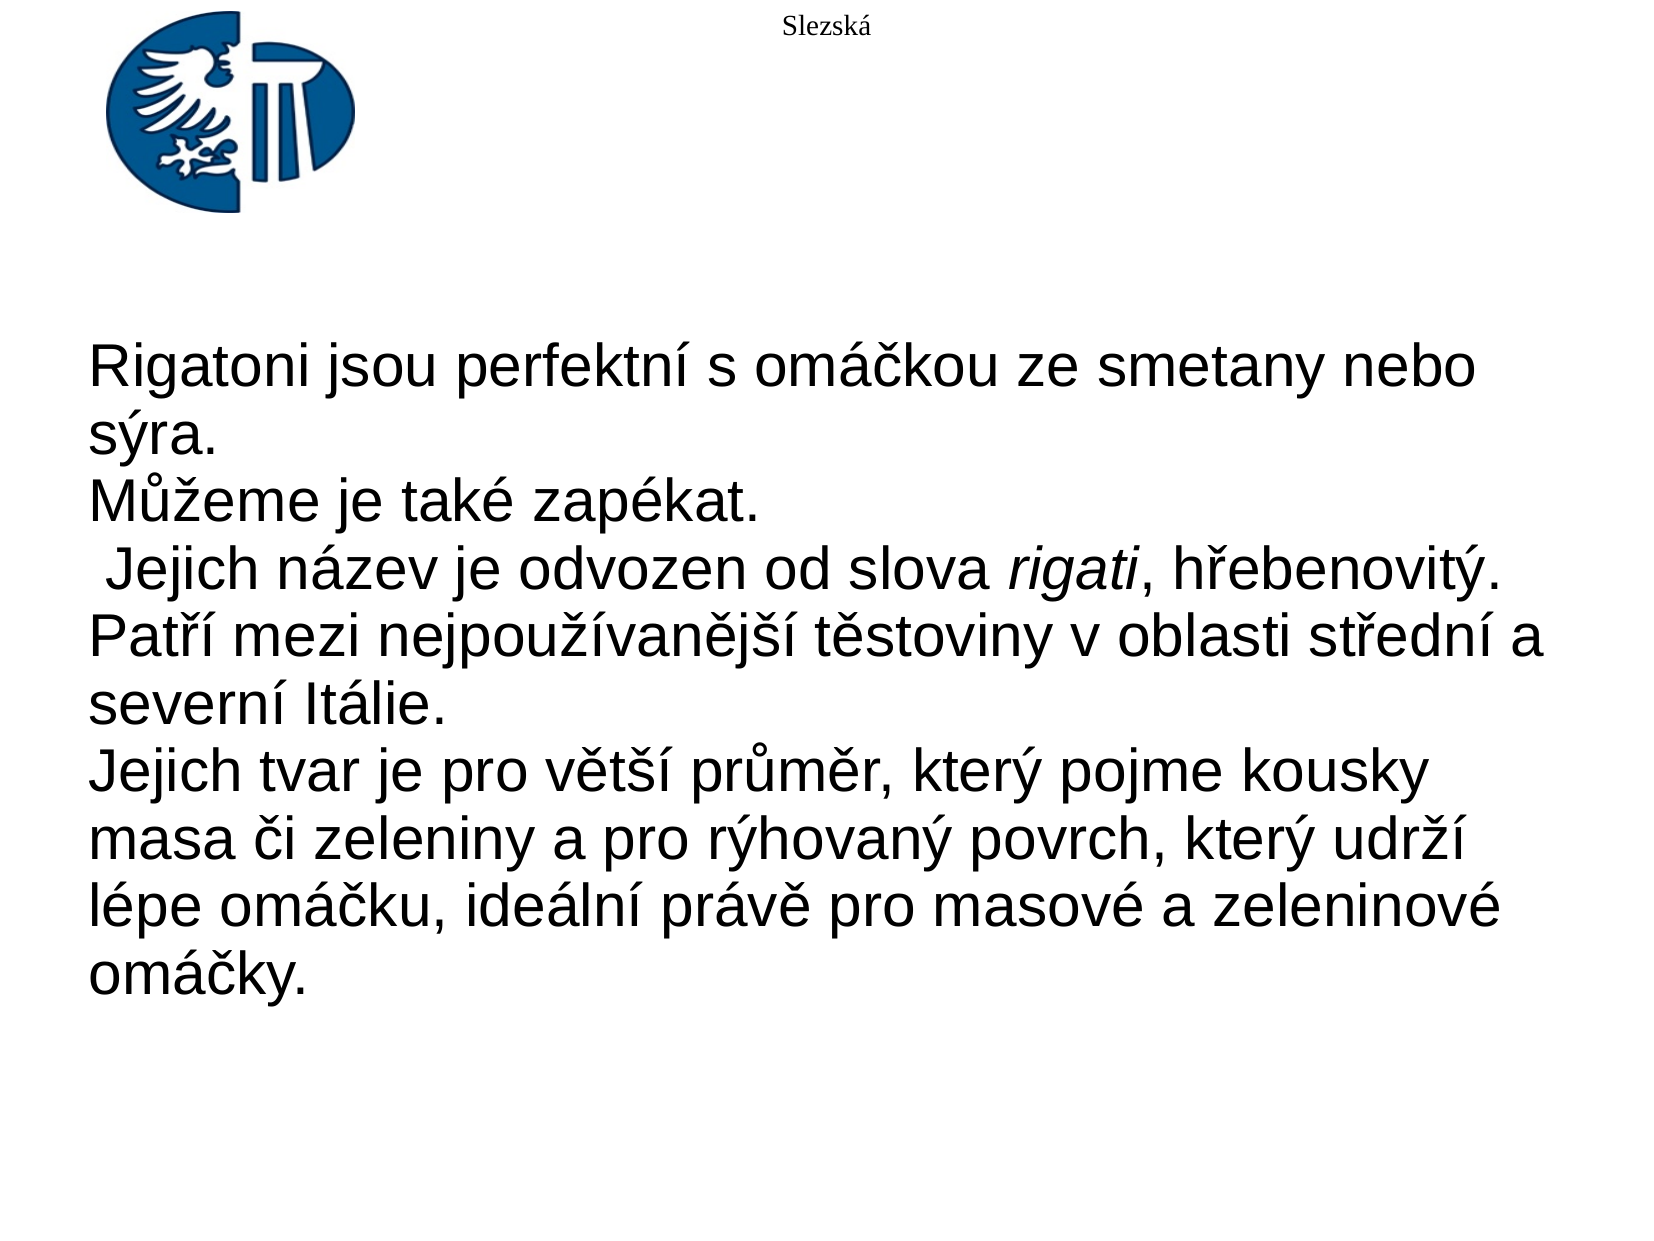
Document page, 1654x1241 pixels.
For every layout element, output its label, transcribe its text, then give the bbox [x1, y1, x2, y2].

picture [106, 11, 355, 213]
list Rigatoni jsou perfektní s omáčkou ze smetany nebo sýra. Můžeme je také zapékat. Jejich název je odvozen od slova rigati, hřebenovitý. Patří mezi nejpoužívanější těstoviny v oblasti střední a severní Itálie. Jejich tvar je pro větší průměr, který pojme kousky masa či zeleniny a pro rýhovaný povrch, který udrží lépe omáčku, ideální právě pro masové a zeleninové omáčky. [88, 331, 1577, 1052]
